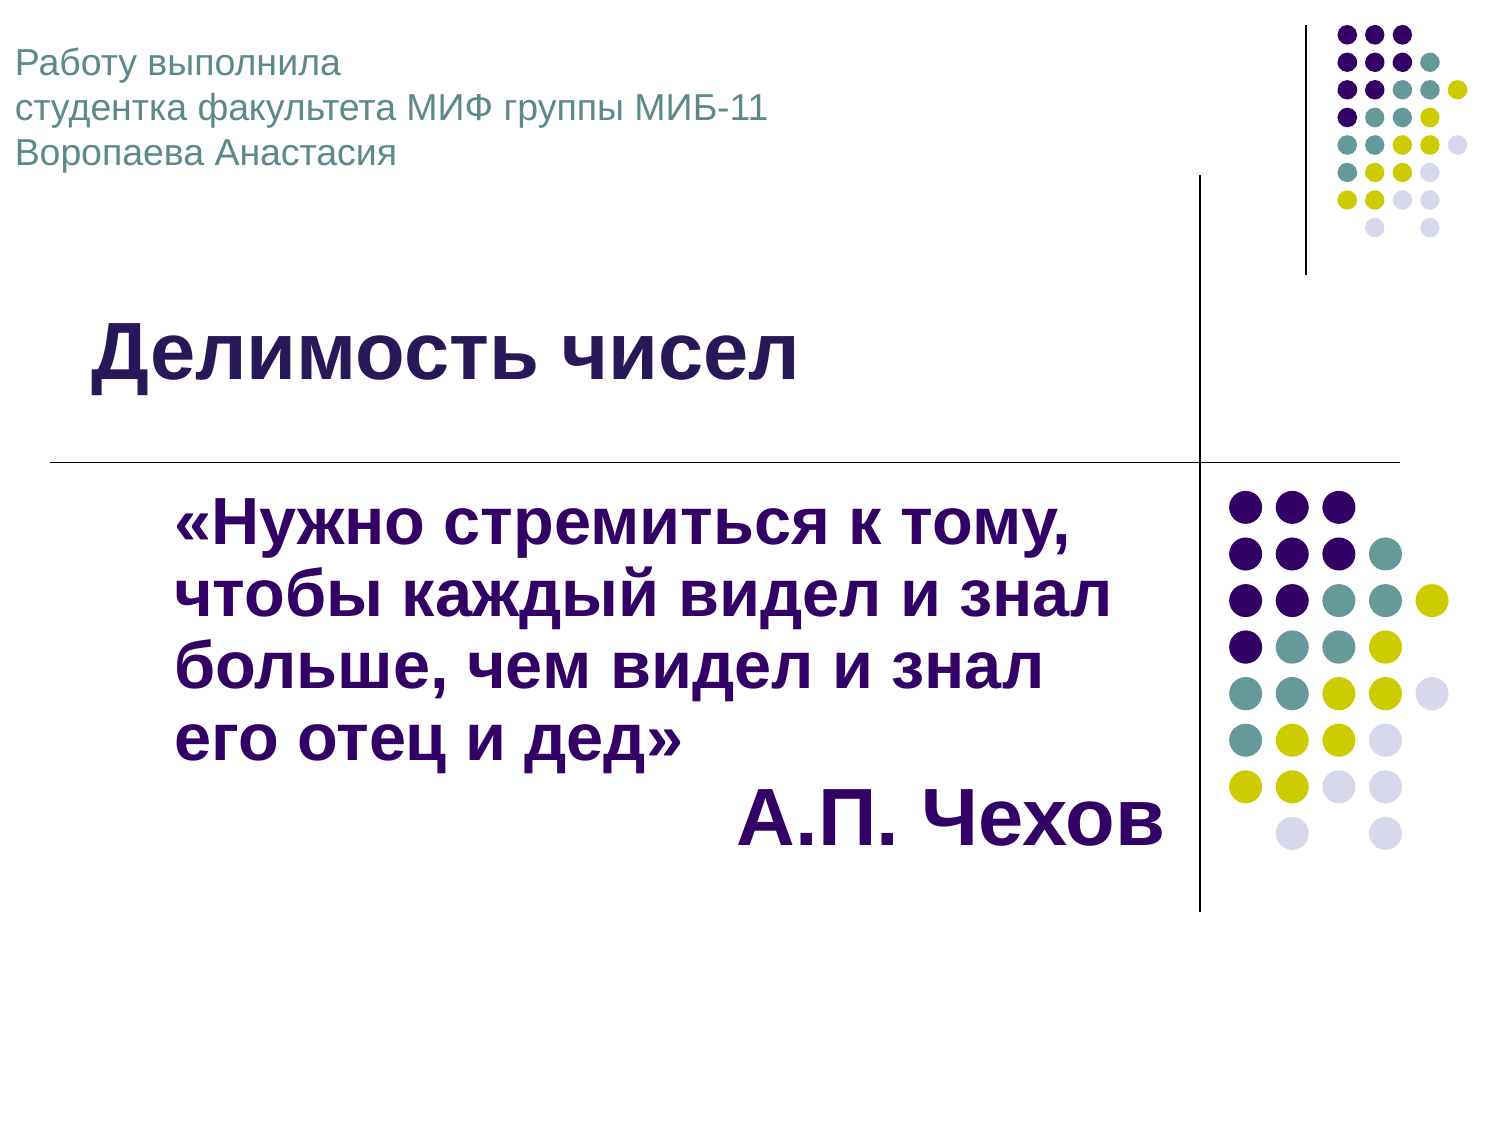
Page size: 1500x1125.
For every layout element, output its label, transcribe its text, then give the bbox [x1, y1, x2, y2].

text_box Работу выполнила студентка факультета МИФ группы МИБ-11 Воропаева Анастасия [0, 30, 845, 181]
title Делимость чисел [76, 290, 1190, 439]
subtitle «Нужно стремиться к тому, чтобы каждый видел и знал больше, чем видел и знал его отец и дед» А.П. Чехов [159, 479, 1185, 868]
